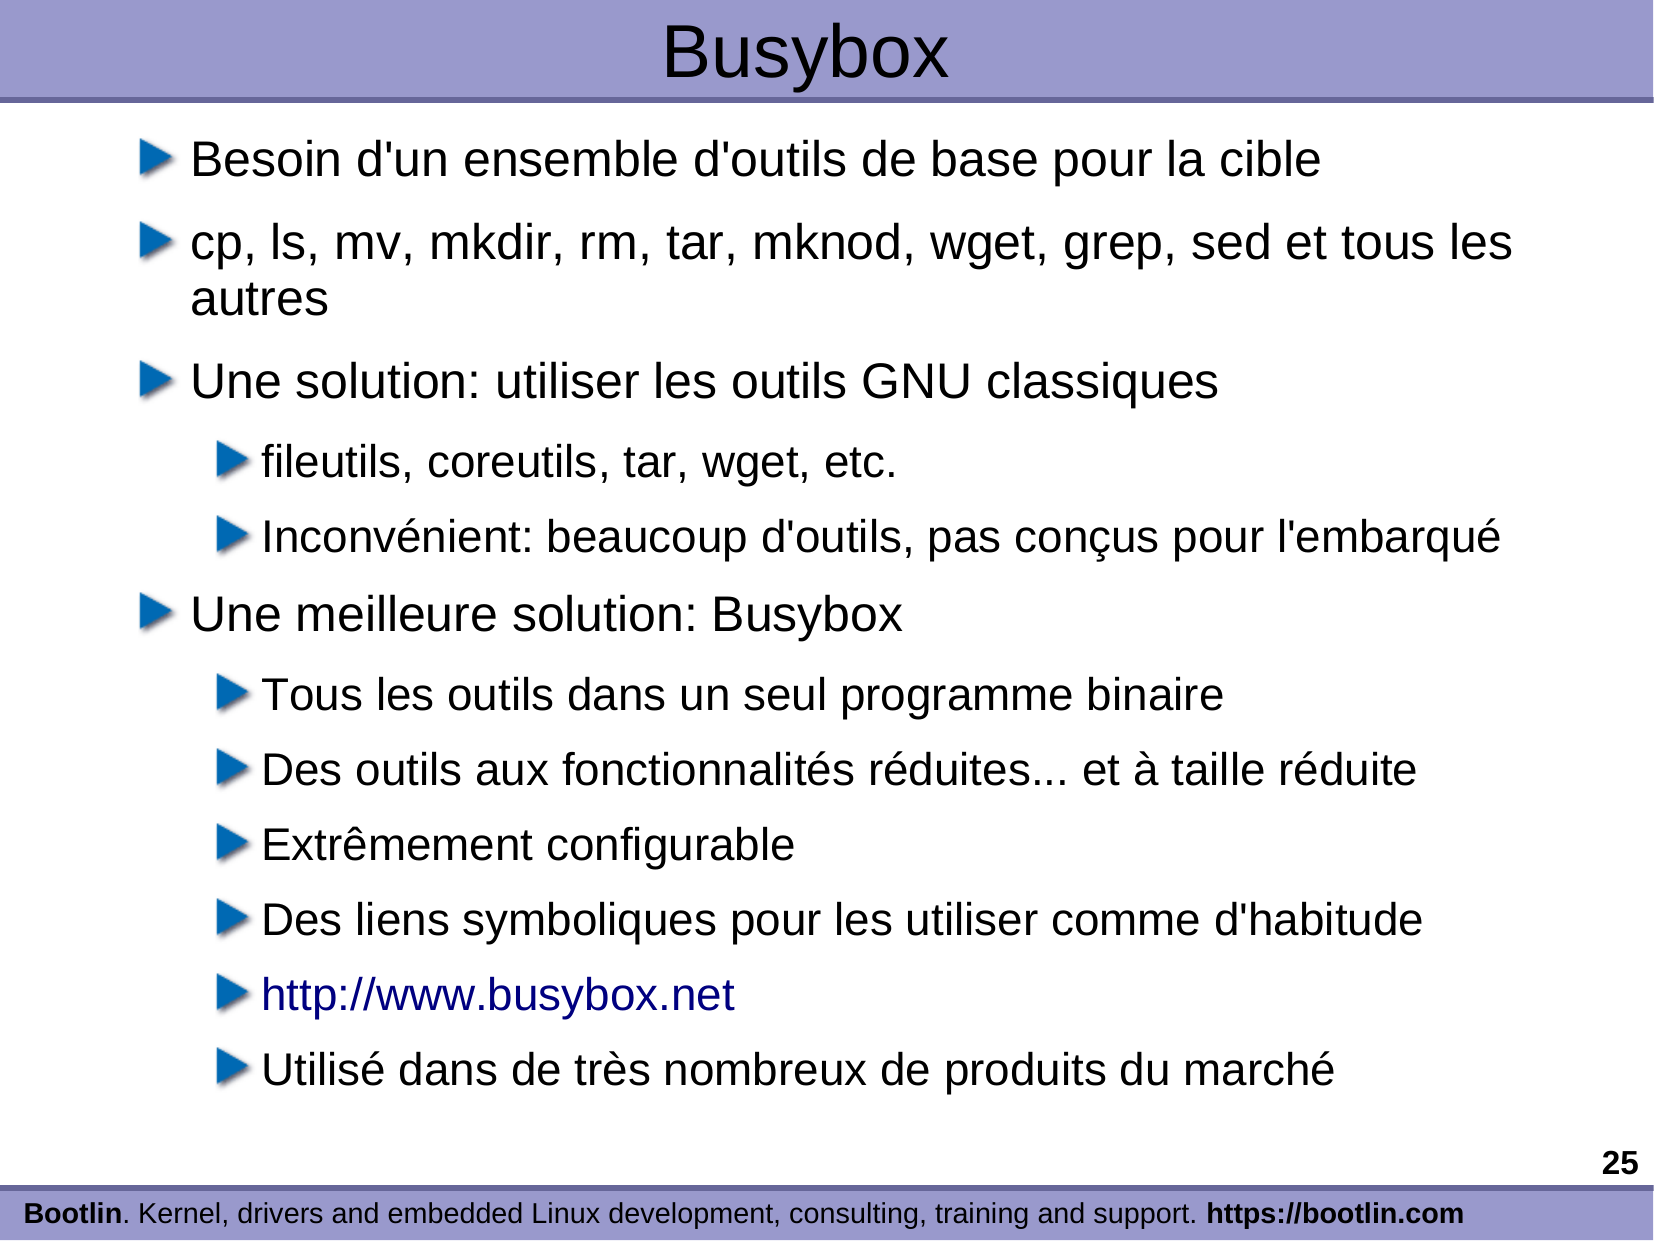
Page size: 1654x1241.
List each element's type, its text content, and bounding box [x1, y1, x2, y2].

list Besoin d'un ensemble d'outils de base pour la cible cp, ls, mv, mkdir, rm, tar, mknod, wget, grep, sed et tous les autres Une solution: utiliser les outils GNU classiques fileutils, coreutils, tar, wget, etc. Inconvénient: beaucoup d'outils, pas conçus pour l'embarqué Une meilleure solution: Busybox Tous les outils dans un seul programme binaire Des outils aux fonctionnalités réduites... et à taille réduite Extrêmement configurable Des liens symboliques pour les utiliser comme d'habitude http://www.busybox.net Utilisé dans de très nombreux de produits du marché [119, 131, 1532, 1172]
title Busybox [60, 5, 1551, 97]
